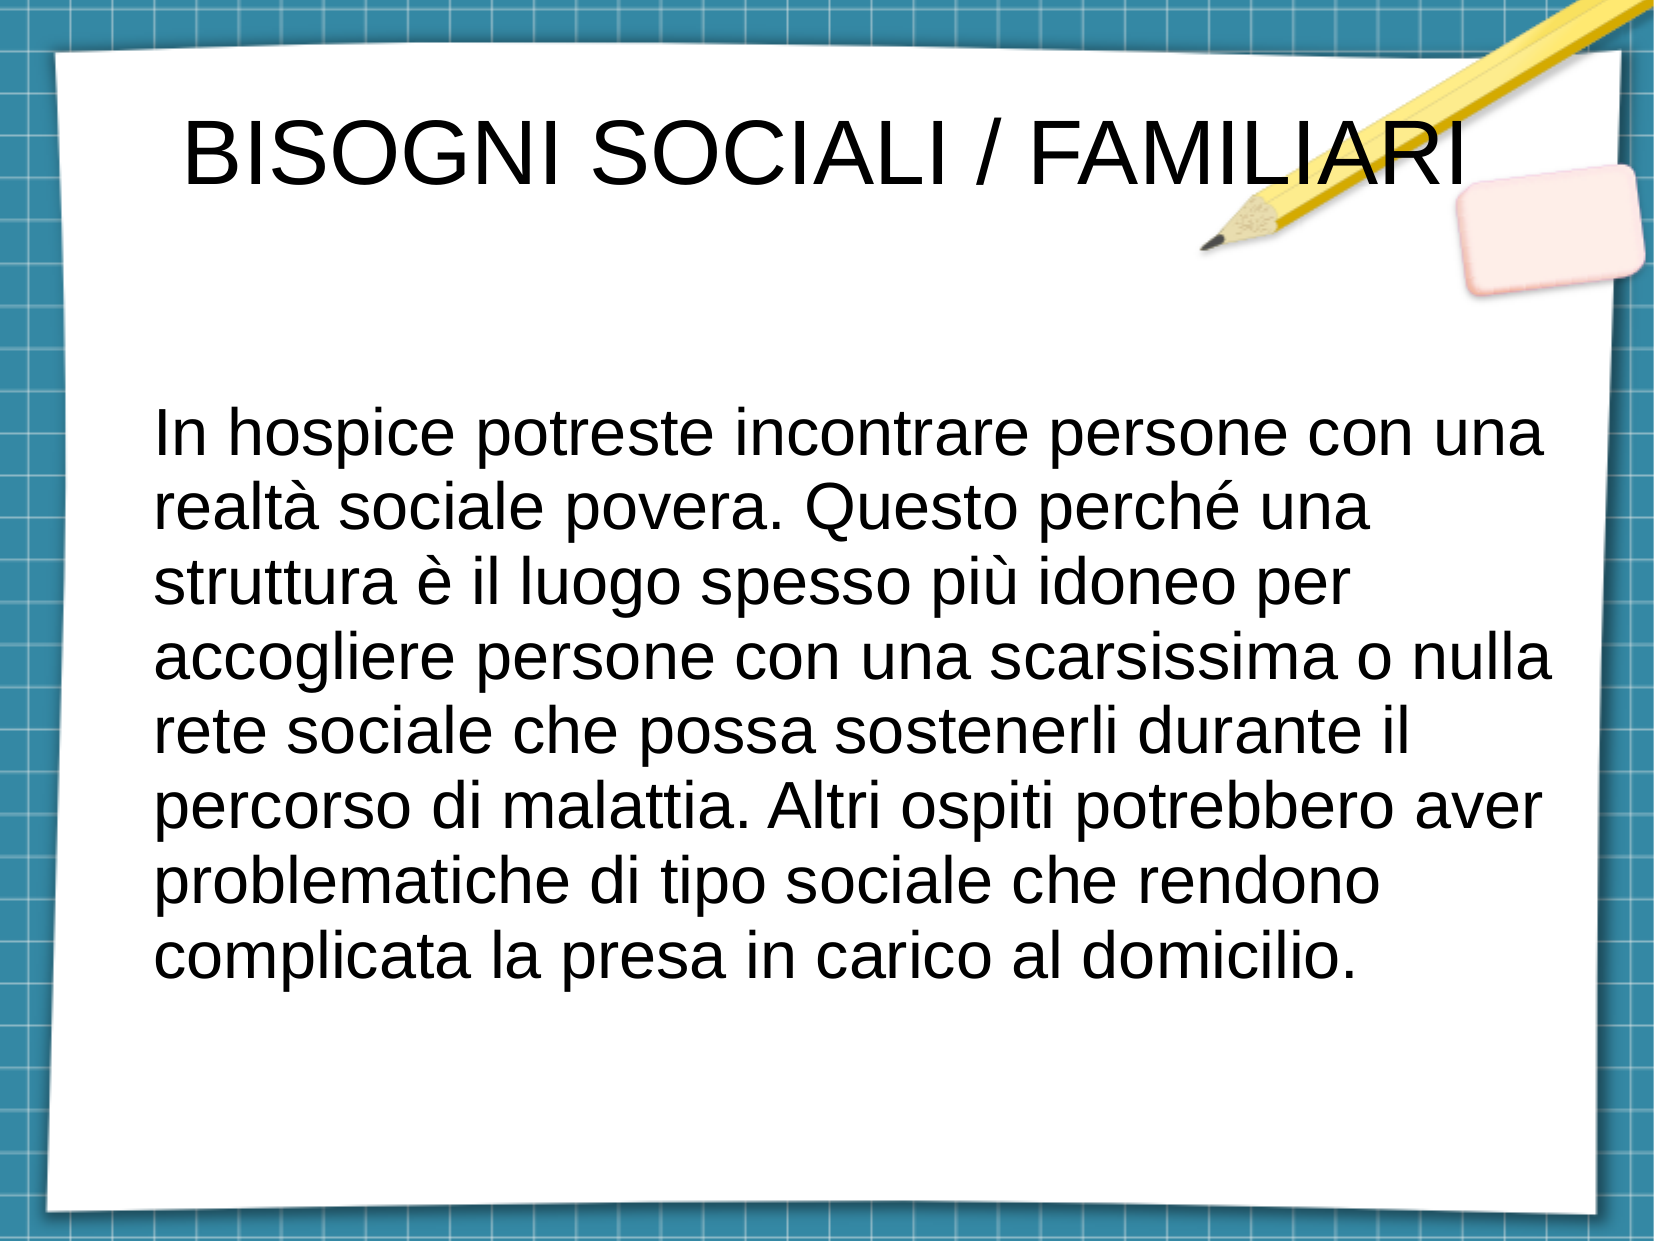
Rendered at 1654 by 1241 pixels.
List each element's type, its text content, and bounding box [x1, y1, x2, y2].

picture [0, 0, 1654, 1241]
list In hospice potreste incontrare persone con una realtà sociale povera. Questo perché una struttura è il luogo spesso più idoneo per accogliere persone con una scarsissima o nulla rete sociale che possa sostenerli durante il percorso di malattia. Altri ospiti potrebbero aver problematiche di tipo sociale che rendono complicata la presa in carico al domicilio. [82, 290, 1571, 1010]
title BISOGNI SOCIALI / FAMILIARI [82, 49, 1571, 257]
